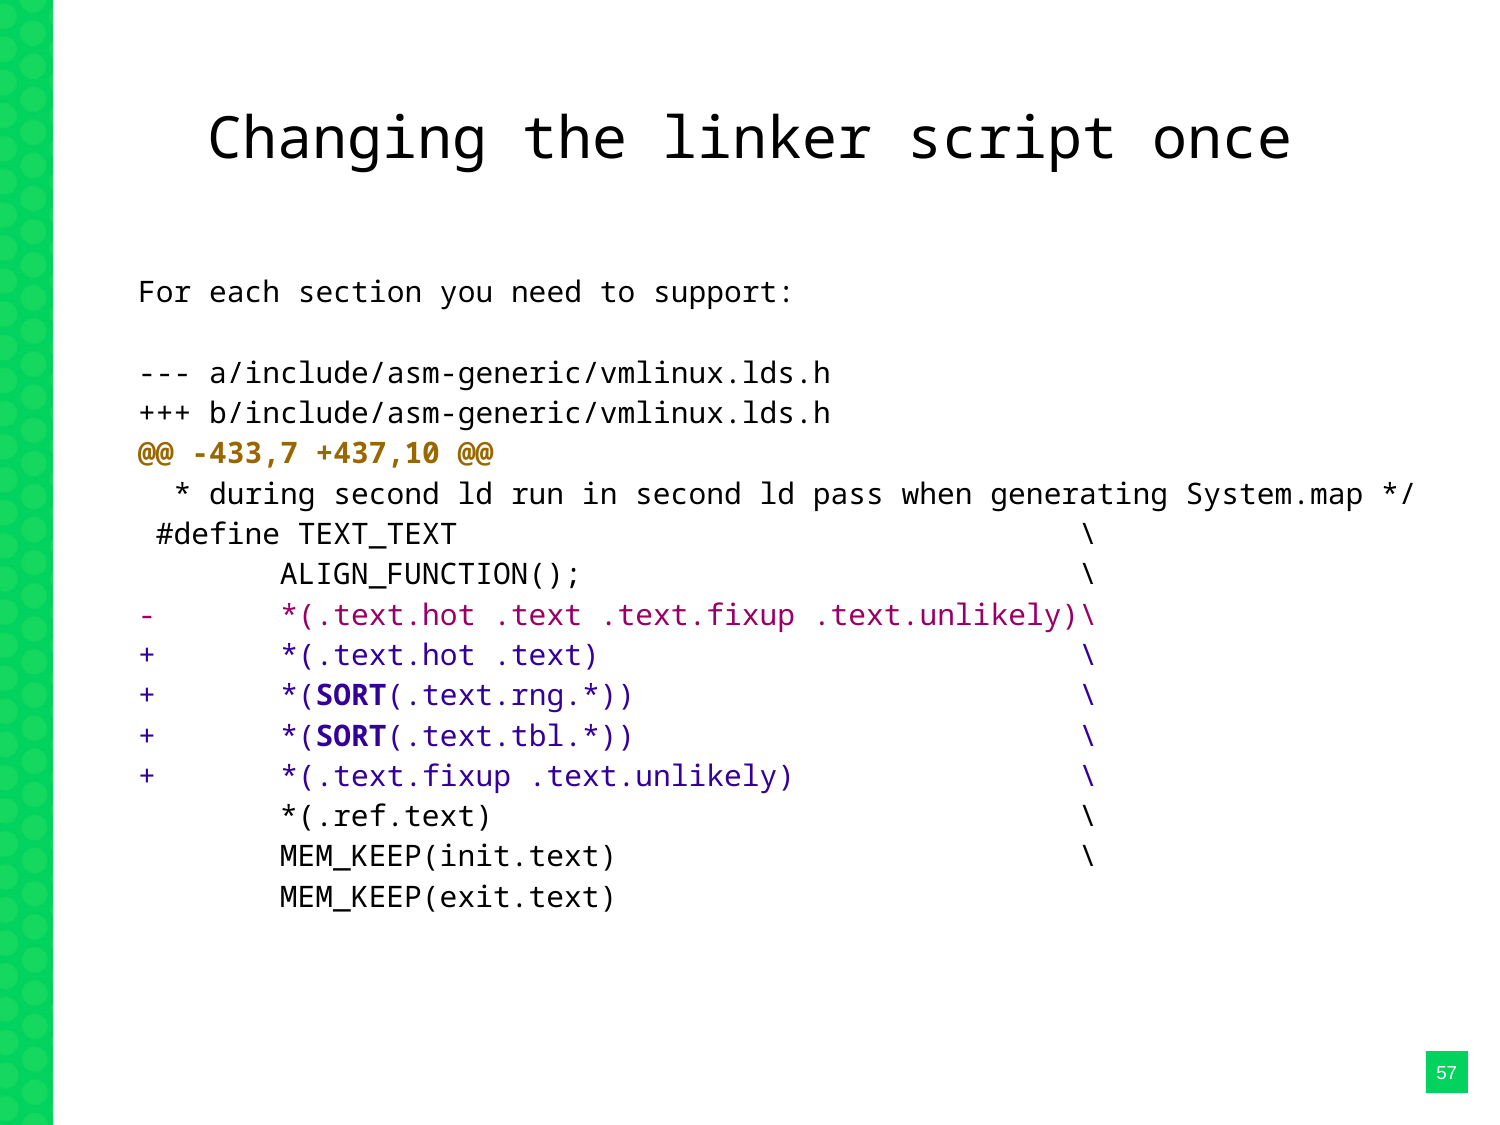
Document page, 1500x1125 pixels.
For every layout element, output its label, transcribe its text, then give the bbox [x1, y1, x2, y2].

text_box <number> [1425, 1051, 1468, 1094]
picture [0, 0, 53, 1125]
list For each section you need to support: --- a/include/asm-generic/vmlinux.lds.h +++ b/include/asm-generic/vmlinux.lds.h @@ -433,7 +437,10 @@ * during second ld run in second ld pass when generating System.map */ #define TEXT_TEXT \ ALIGN_FUNCTION(); \ - *(.text.hot .text .text.fixup .text.unlikely)\ + *(.text.hot .text) \ + *(SORT(.text.rng.*)) \ + *(SORT(.text.tbl.*)) \ + *(.text.fixup .text.unlikely) \ *(.ref.text) \ MEM_KEEP(init.text) \ MEM_KEEP(exit.text) [75, 271, 1426, 924]
title Changing the linker script once [75, 42, 1426, 229]
